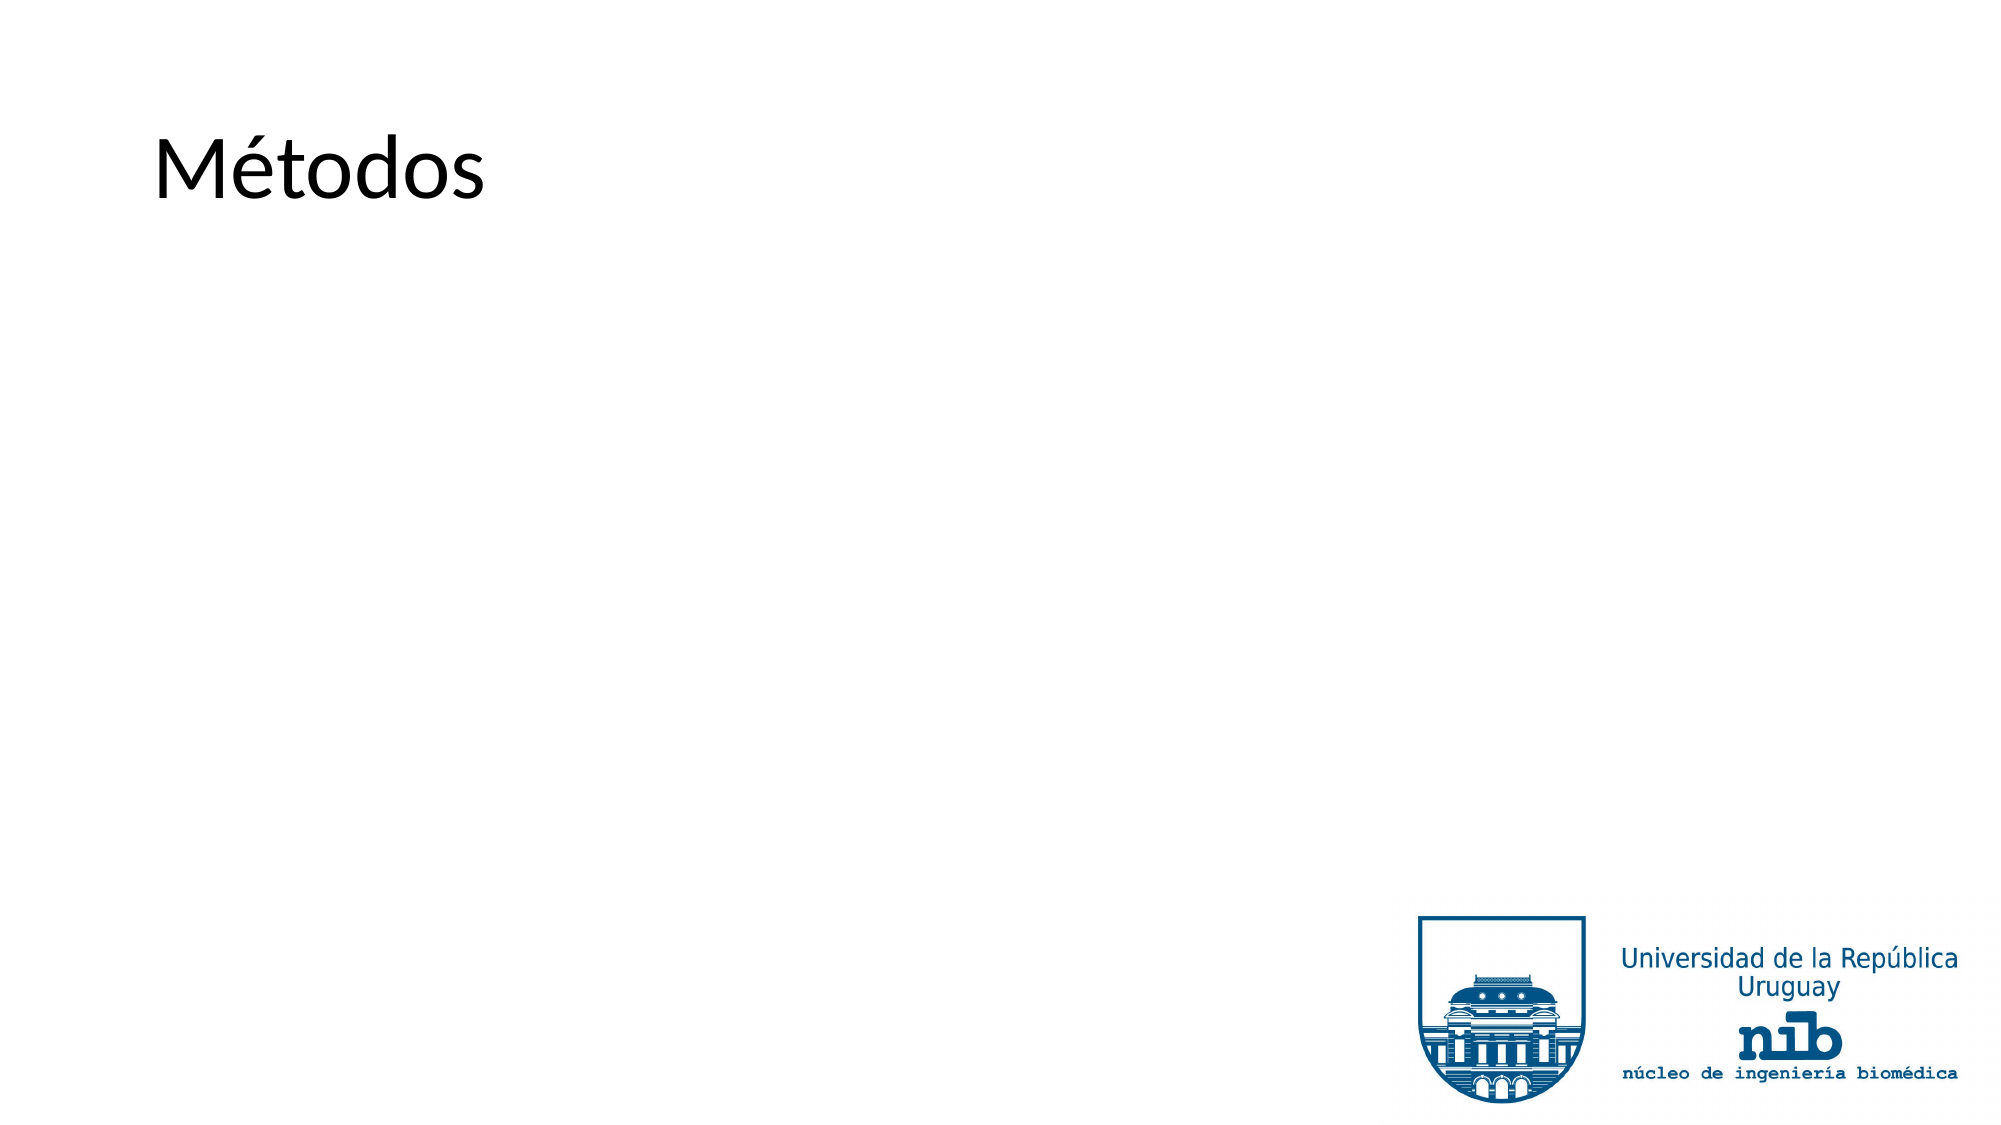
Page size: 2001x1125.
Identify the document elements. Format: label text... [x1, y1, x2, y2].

picture [1378, 892, 2000, 1125]
title Métodos [137, 59, 1863, 278]
